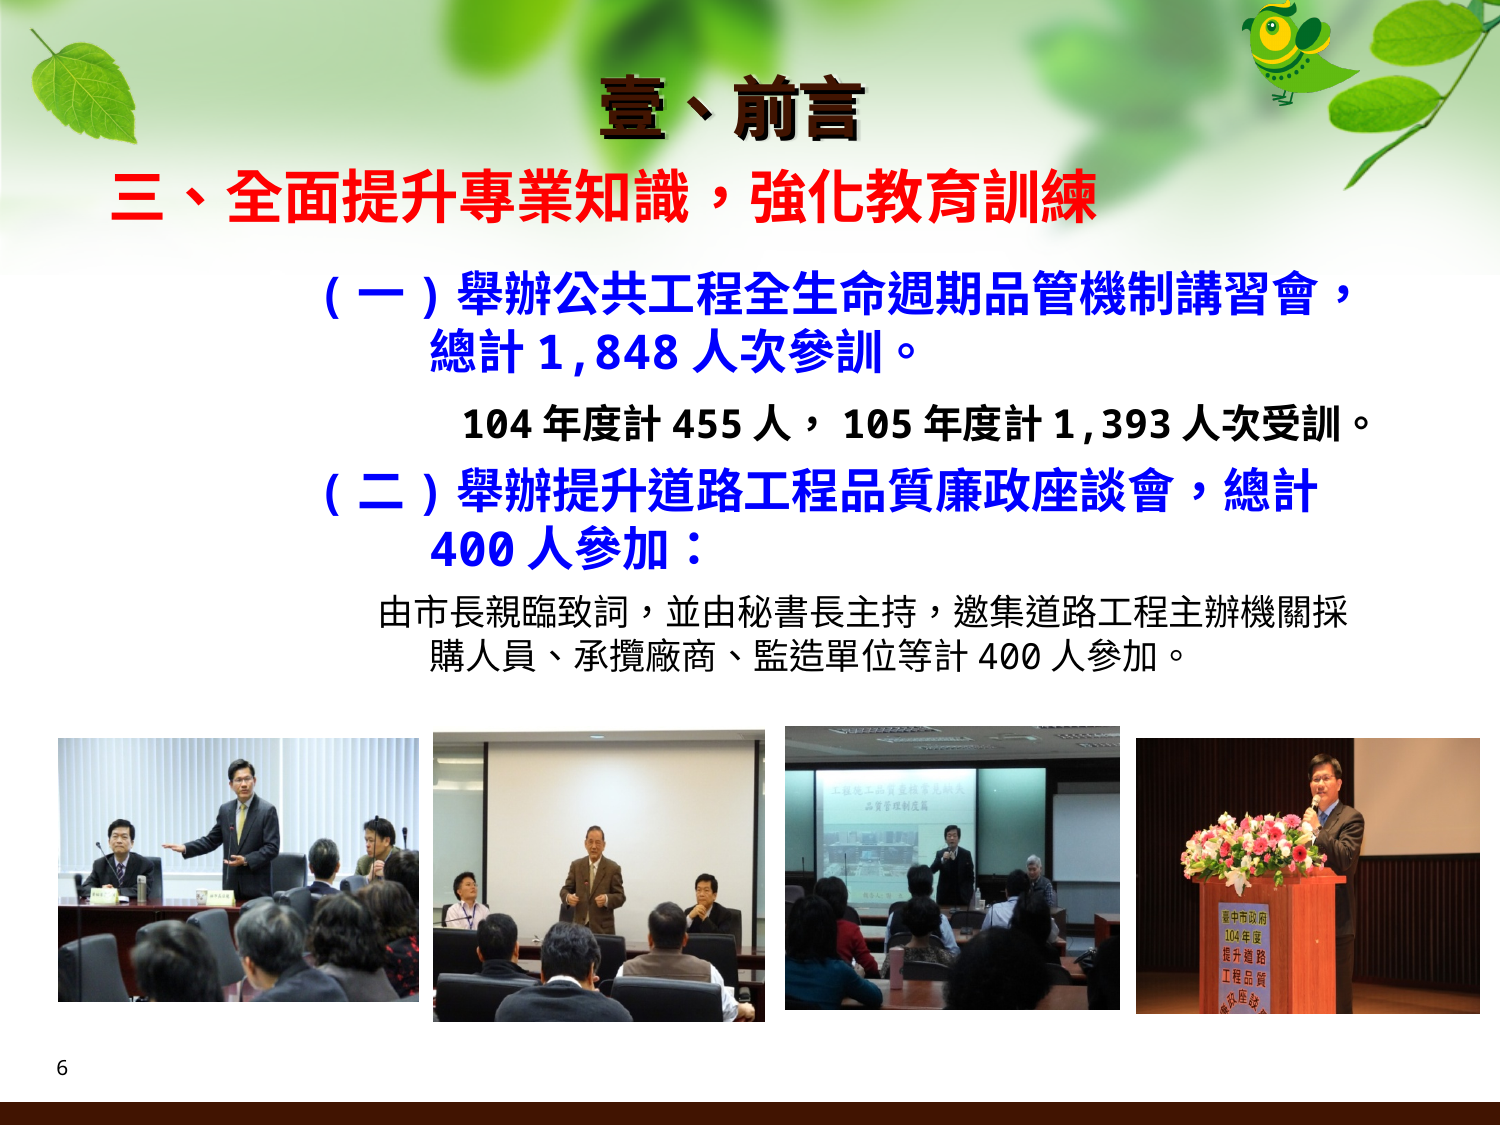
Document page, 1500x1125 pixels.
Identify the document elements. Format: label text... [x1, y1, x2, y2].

list (一)舉辦公共工程全生命週期品管機制講習會，總計1,848人次參訓。 104年度計455人，105年度計1,393人次受訓。 (二)舉辦提升道路工程品質廉政座談會，總計400人參加： 由市長親臨致詞，並由秘書長主持，邀集道路工程主辦機關採購人員、承攬廠商、監造單位等計400人參加。 [46, 117, 1382, 720]
picture [1136, 738, 1480, 1014]
text_box 6 [41, 1046, 129, 1099]
picture [785, 726, 1120, 1010]
picture [58, 738, 419, 1002]
text_box 三、全面提升專業知識，強化教育訓練 [93, 152, 1336, 238]
title 壹、前言 [137, 57, 1325, 150]
picture [433, 726, 765, 1022]
